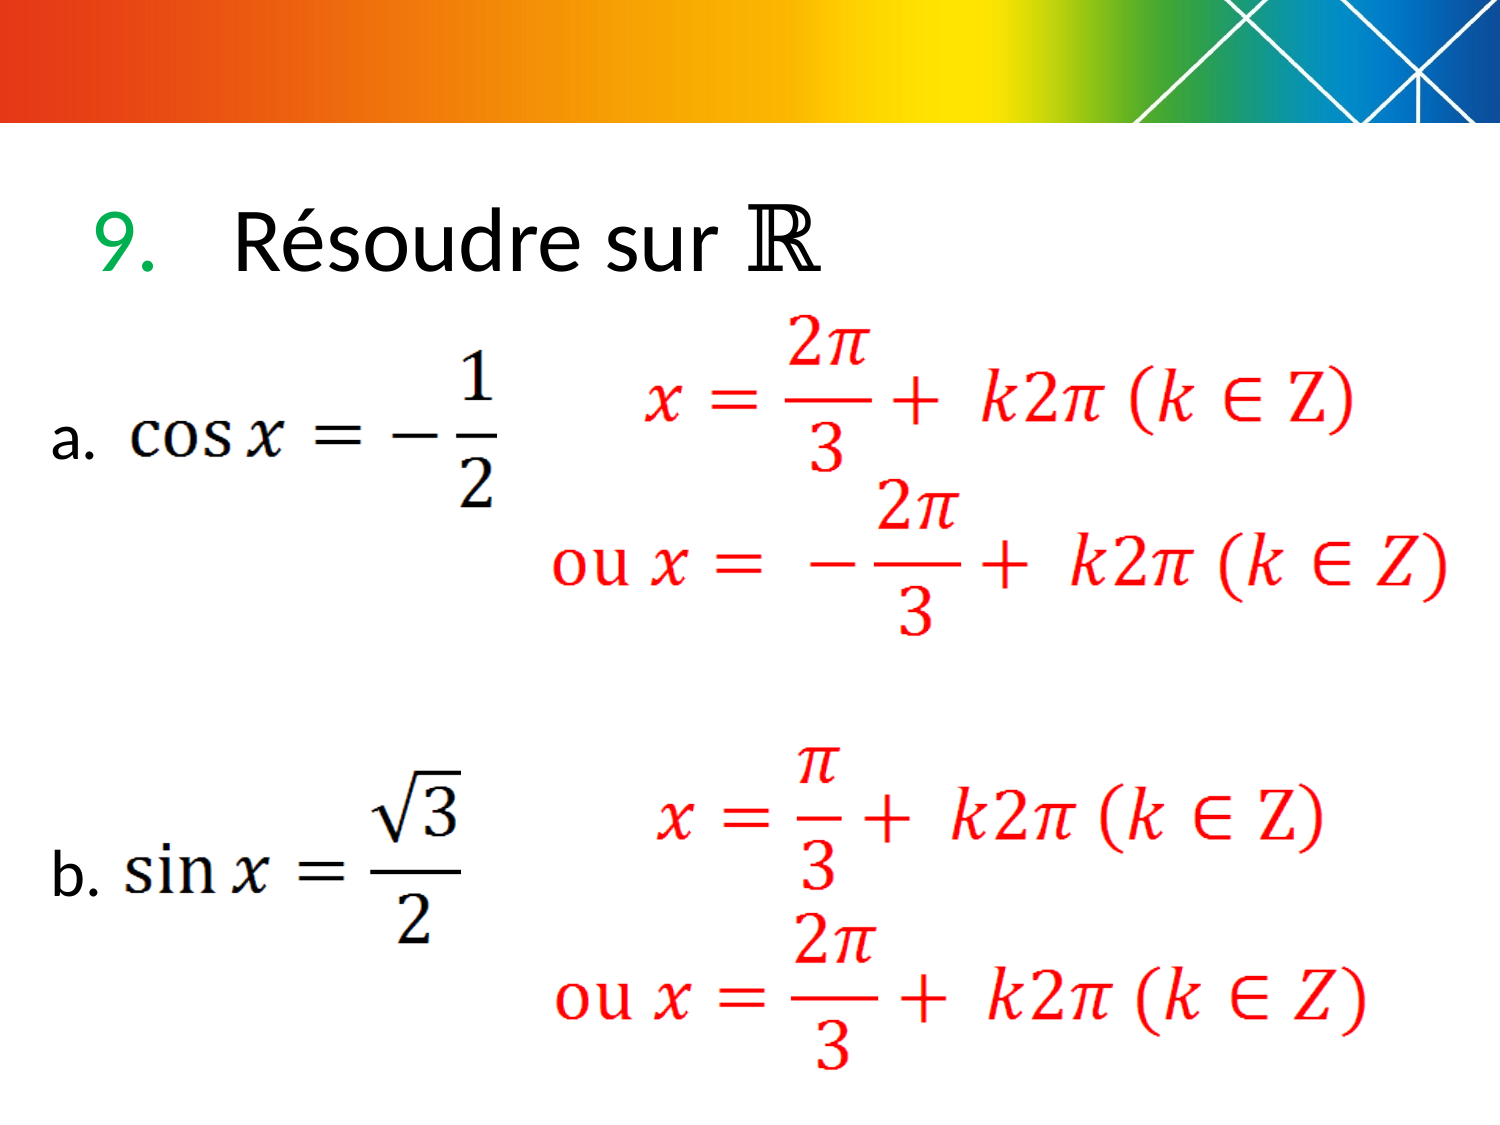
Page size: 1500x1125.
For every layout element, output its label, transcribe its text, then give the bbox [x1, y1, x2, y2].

picture [553, 738, 1372, 1086]
picture [550, 304, 1453, 652]
picture [0, 0, 1359, 123]
text_box a. b. [35, 385, 821, 1125]
picture [128, 339, 497, 522]
picture [123, 755, 461, 958]
title Résoudre sur ℝ [75, 163, 1426, 305]
picture [1340, 0, 1500, 123]
